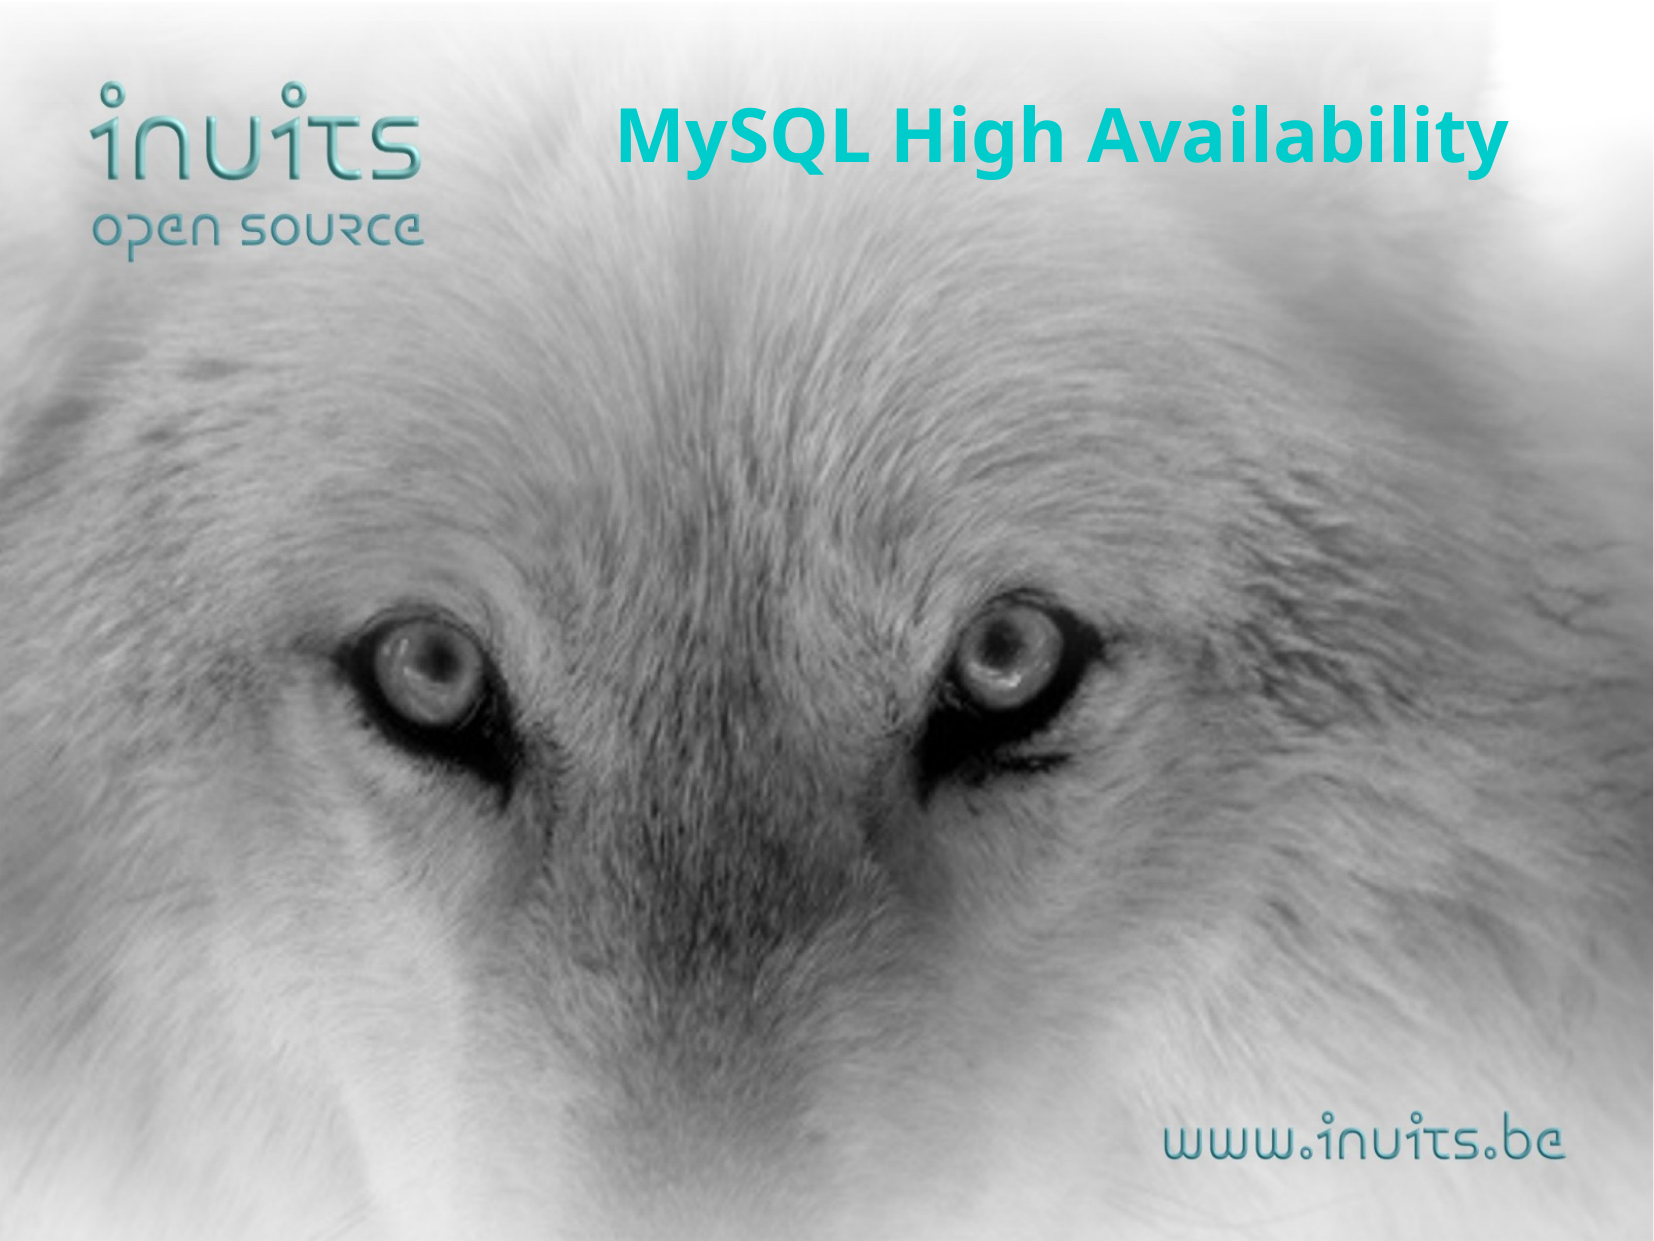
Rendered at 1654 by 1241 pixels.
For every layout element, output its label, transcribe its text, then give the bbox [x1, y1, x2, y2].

picture [0, 2, 1654, 1241]
text_box MySQL High Availability [600, 74, 1526, 193]
